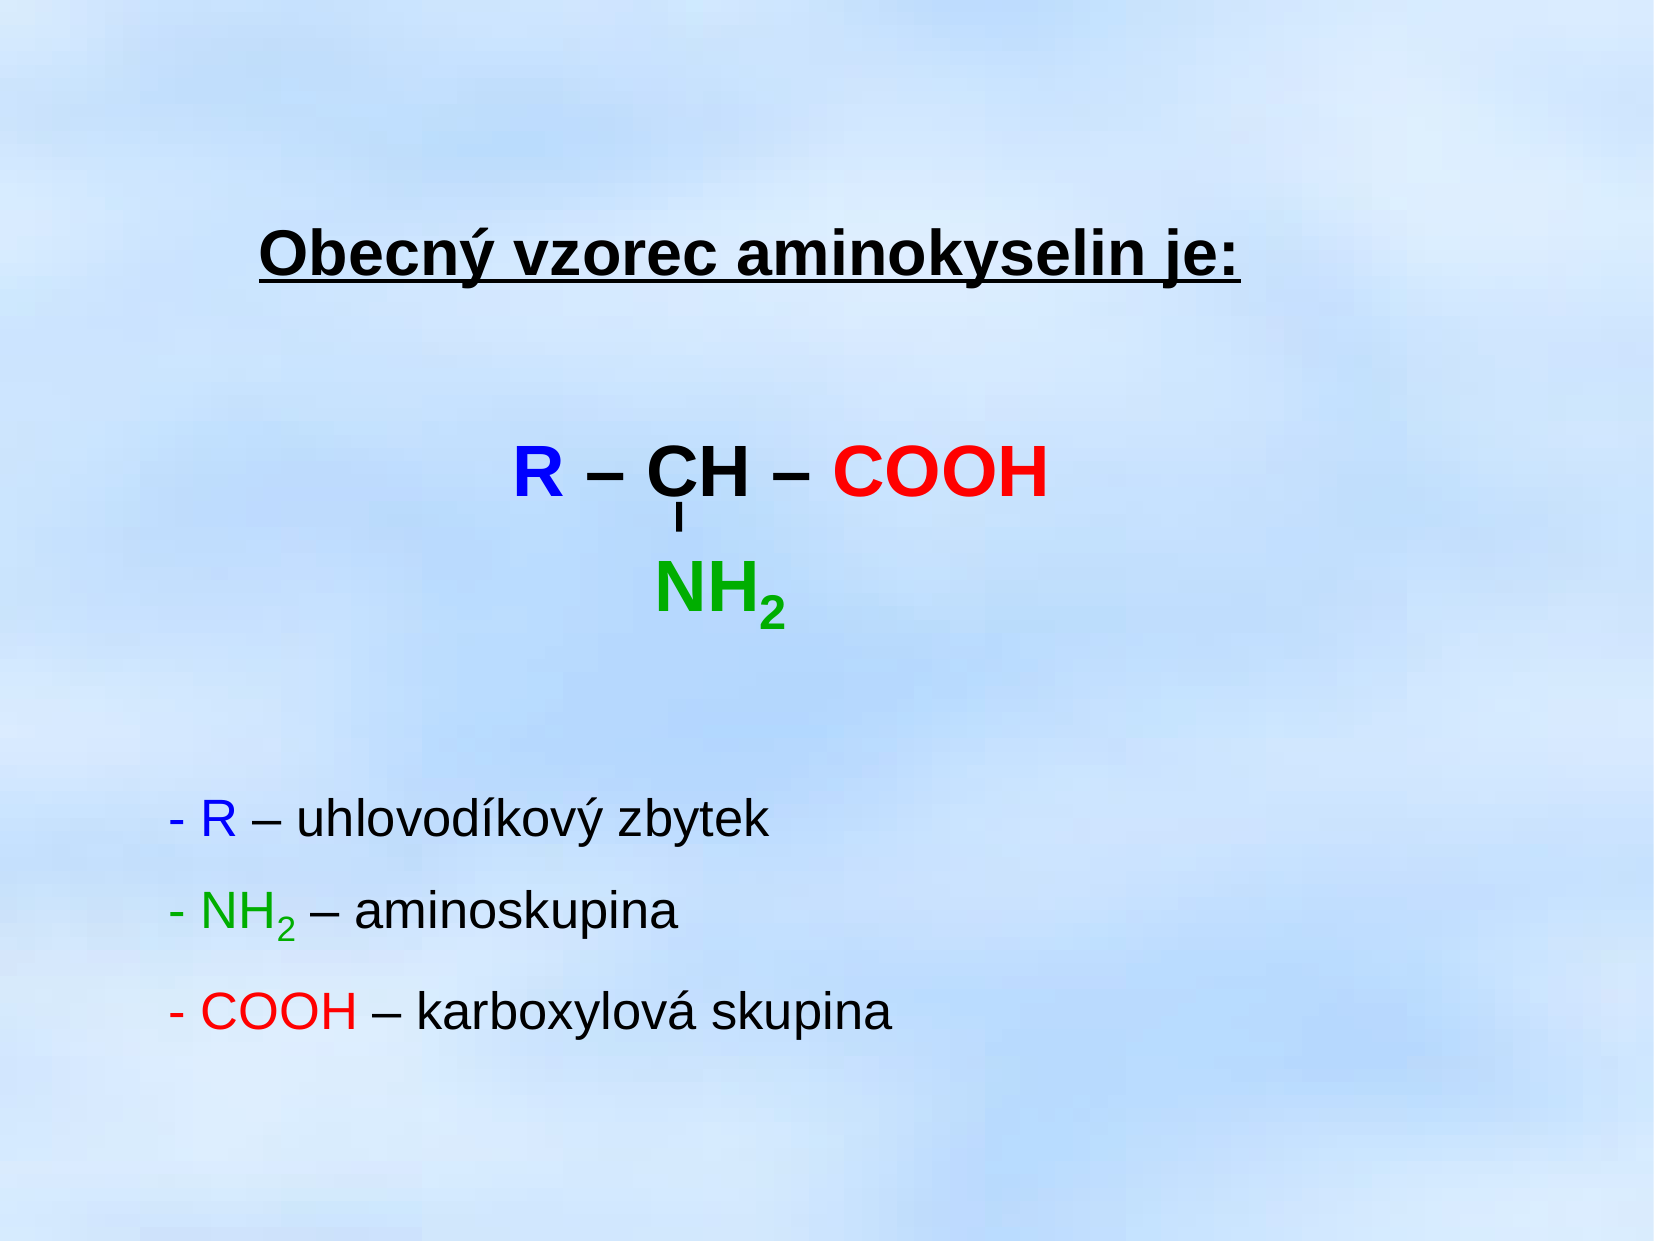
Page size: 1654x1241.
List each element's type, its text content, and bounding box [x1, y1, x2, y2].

list Obecný vzorec aminokyselin je: R – CH – COOH NH2 - R – uhlovodíkový zbytek - NH2 – aminoskupina - COOH – karboxylová skupina [82, 210, 1571, 1043]
